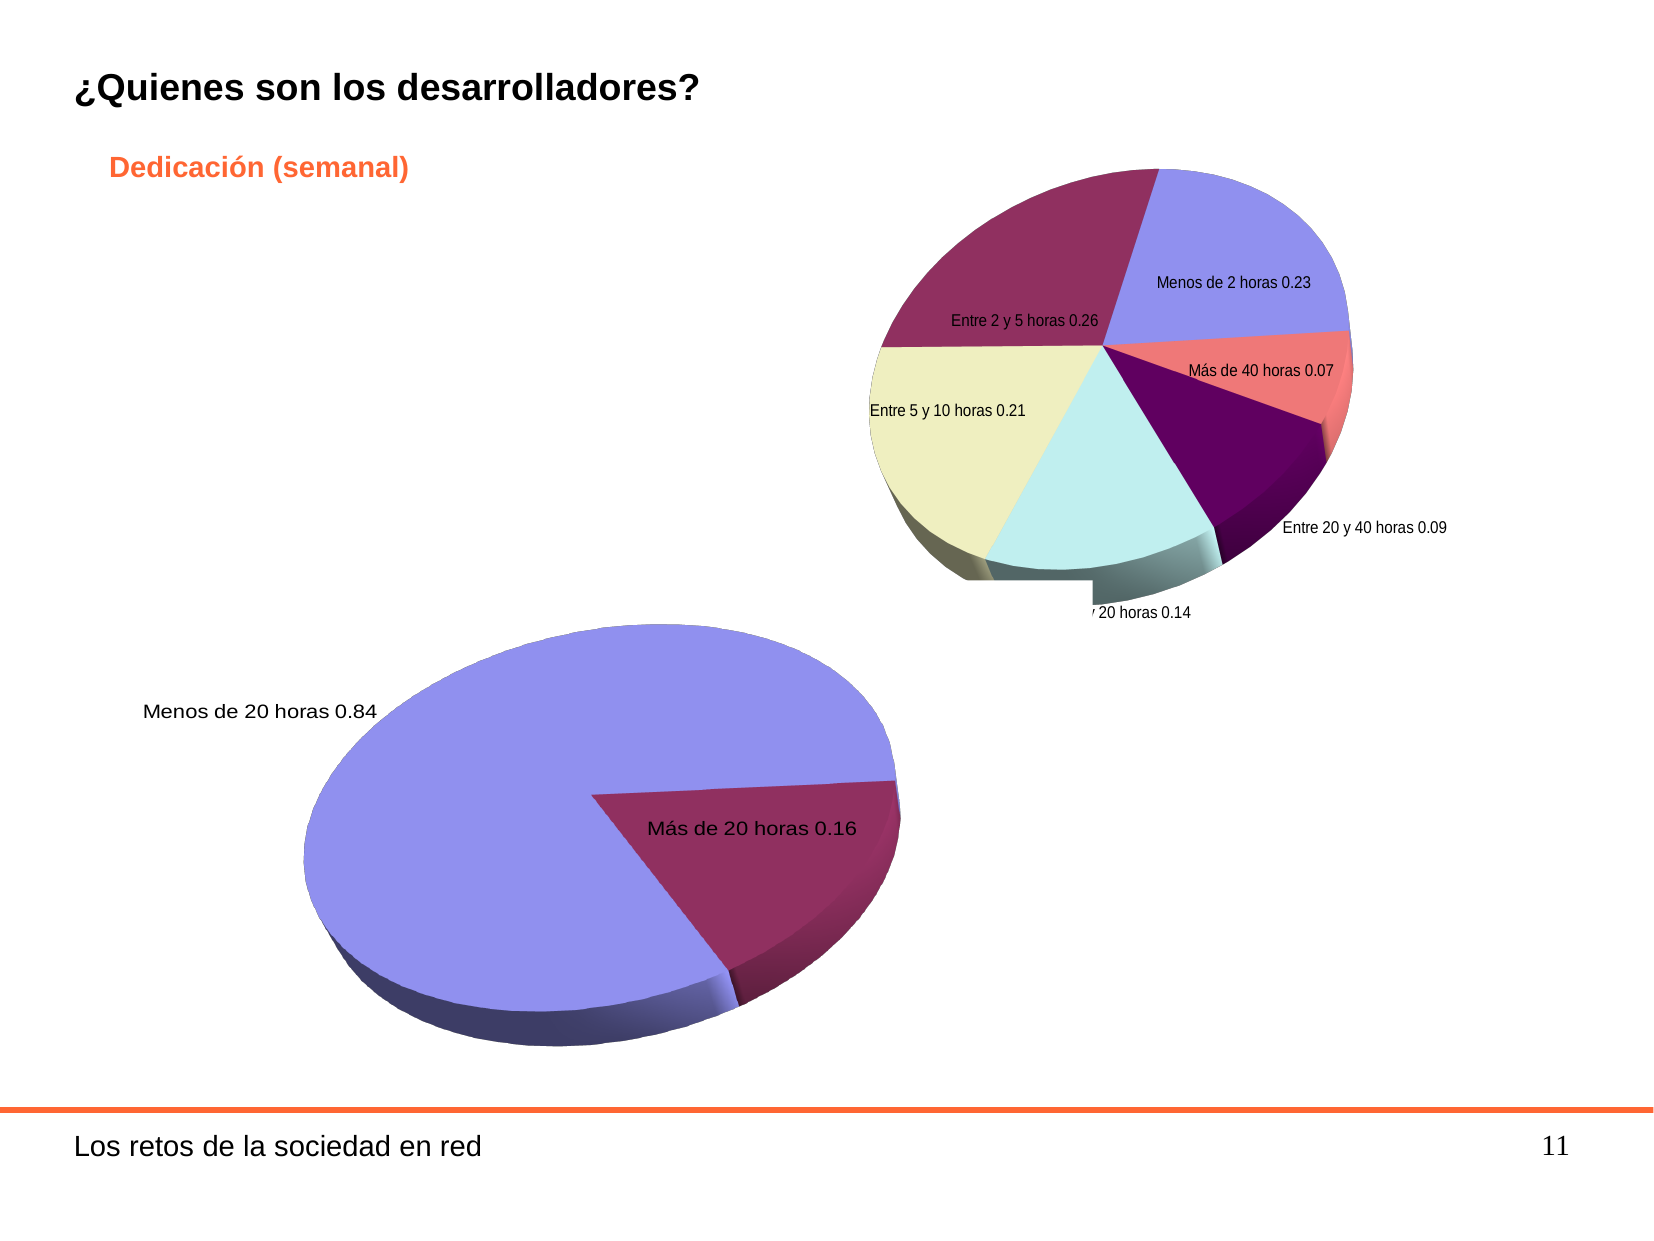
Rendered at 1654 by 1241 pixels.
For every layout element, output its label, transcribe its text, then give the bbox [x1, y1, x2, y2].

text_box Los retos de la sociedad en red [59, 1122, 975, 1172]
chart [59, 149, 1585, 1075]
text_box ¿Quienes son los desarrolladores? Dedicación (semanal) [59, 59, 1211, 230]
